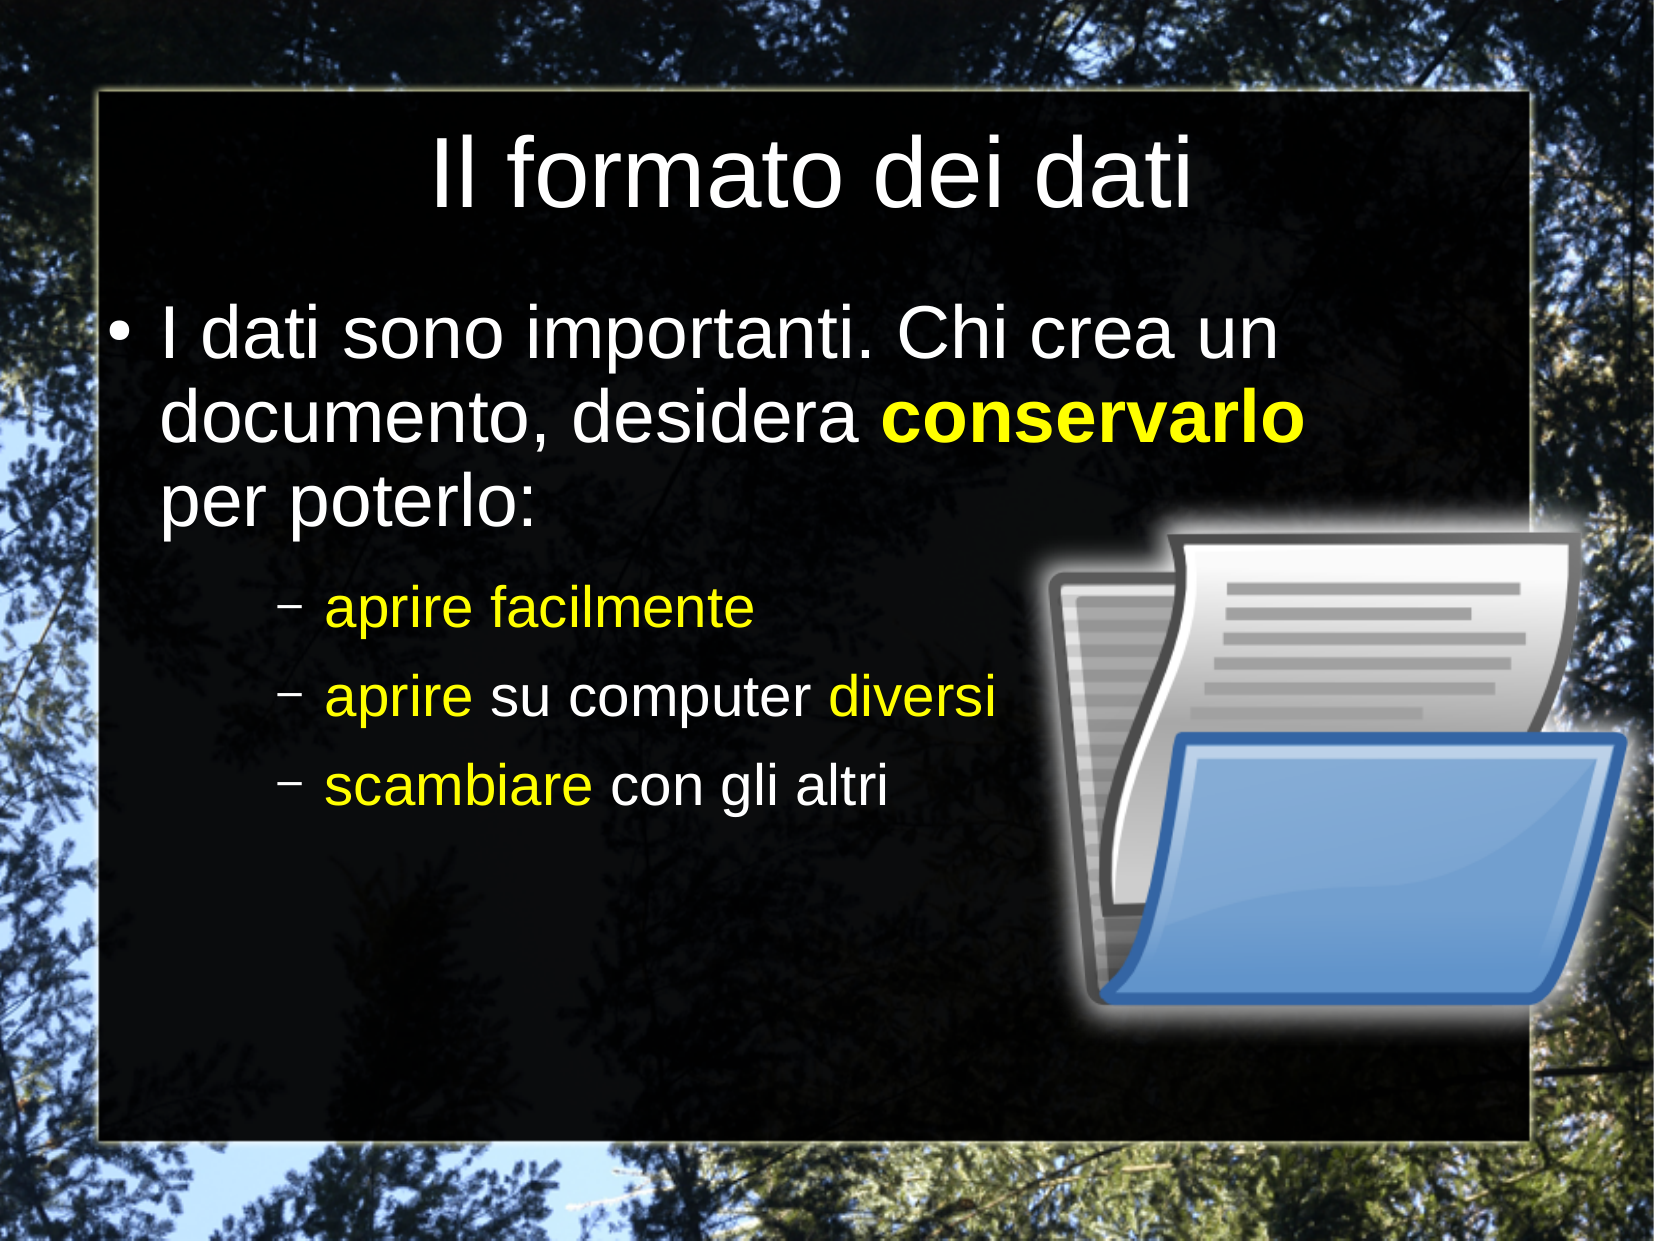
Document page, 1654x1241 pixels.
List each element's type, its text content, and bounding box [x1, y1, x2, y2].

title Il formato dei dati [88, 88, 1536, 257]
picture [0, 0, 1654, 1241]
list I dati sono importanti. Chi crea un documento, desidera conservarlo per poterlo: aprire facilmente aprire su computer diversi scambiare con gli altri [88, 290, 1351, 1010]
